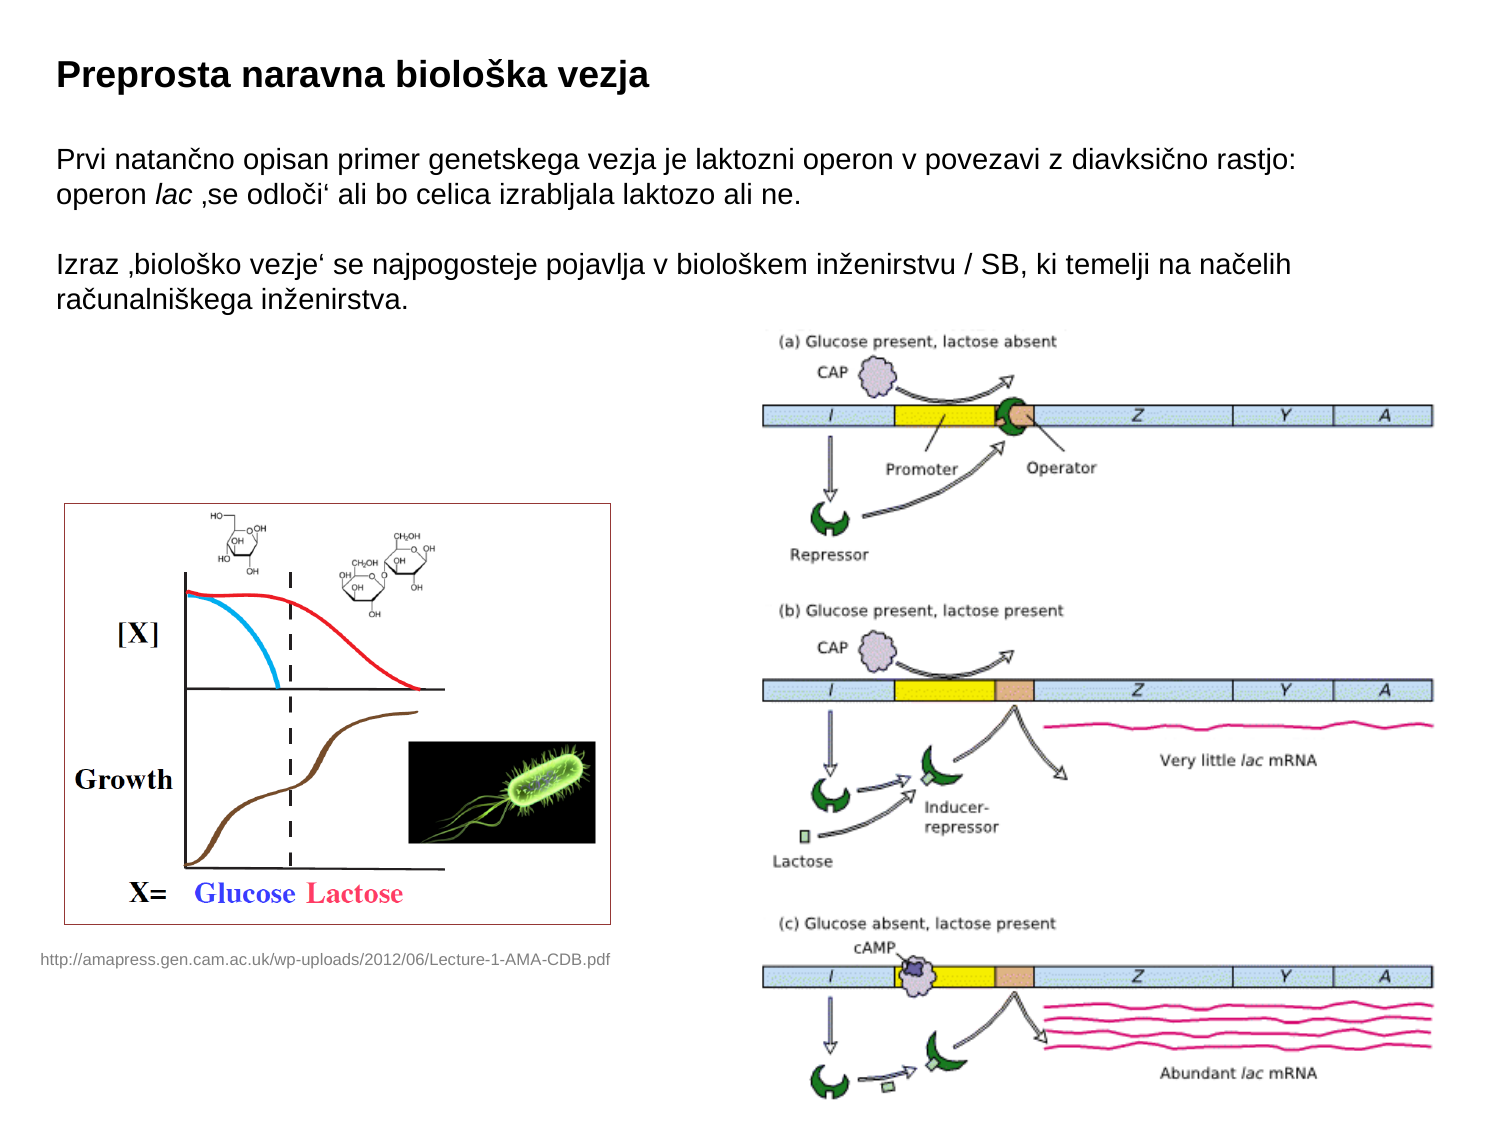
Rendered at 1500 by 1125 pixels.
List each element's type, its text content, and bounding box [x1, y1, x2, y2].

picture [64, 503, 611, 925]
text_box http://amapress.gen.cam.ac.uk/wp-uploads/2012/06/Lecture-1-AMA-CDB.pdf [0, 941, 626, 976]
text_box Preprosta naravna biološka vezja Prvi natančno opisan primer genetskega vezja je laktozni operon v povezavi z diavksično rastjo: operon lac ‚se odloči‘ ali bo celica izrabljala laktozo ali ne. Izraz ‚biološko vezje‘ se najpogosteje pojavlja v biološkem inženirstvu / SB, ki temelji na načelih računalniškega inženirstva. [41, 42, 1377, 323]
picture [761, 325, 1436, 1101]
